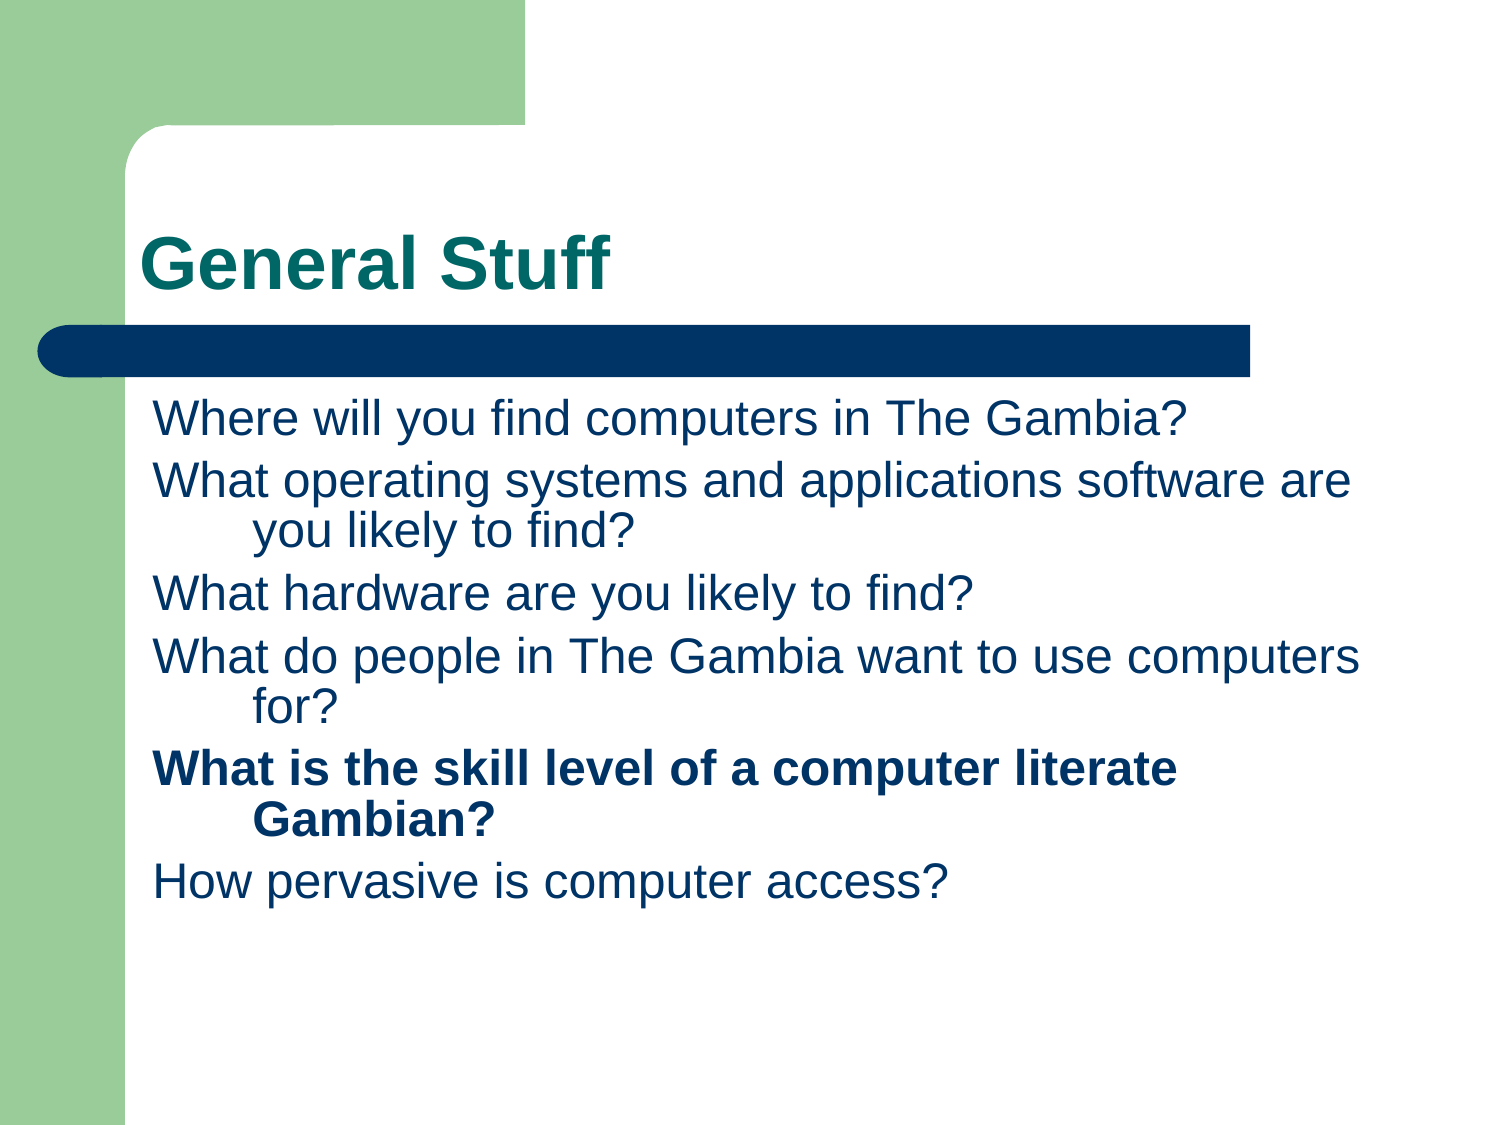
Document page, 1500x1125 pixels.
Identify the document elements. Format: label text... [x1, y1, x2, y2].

list Where will you find computers in The Gambia? What operating systems and applications software are you likely to find? What hardware are you likely to find? What do people in The Gambia want to use computers for? What is the skill level of a computer literate Gambian? How pervasive is computer access? [137, 387, 1400, 1018]
title General Stuff [124, 124, 1425, 313]
